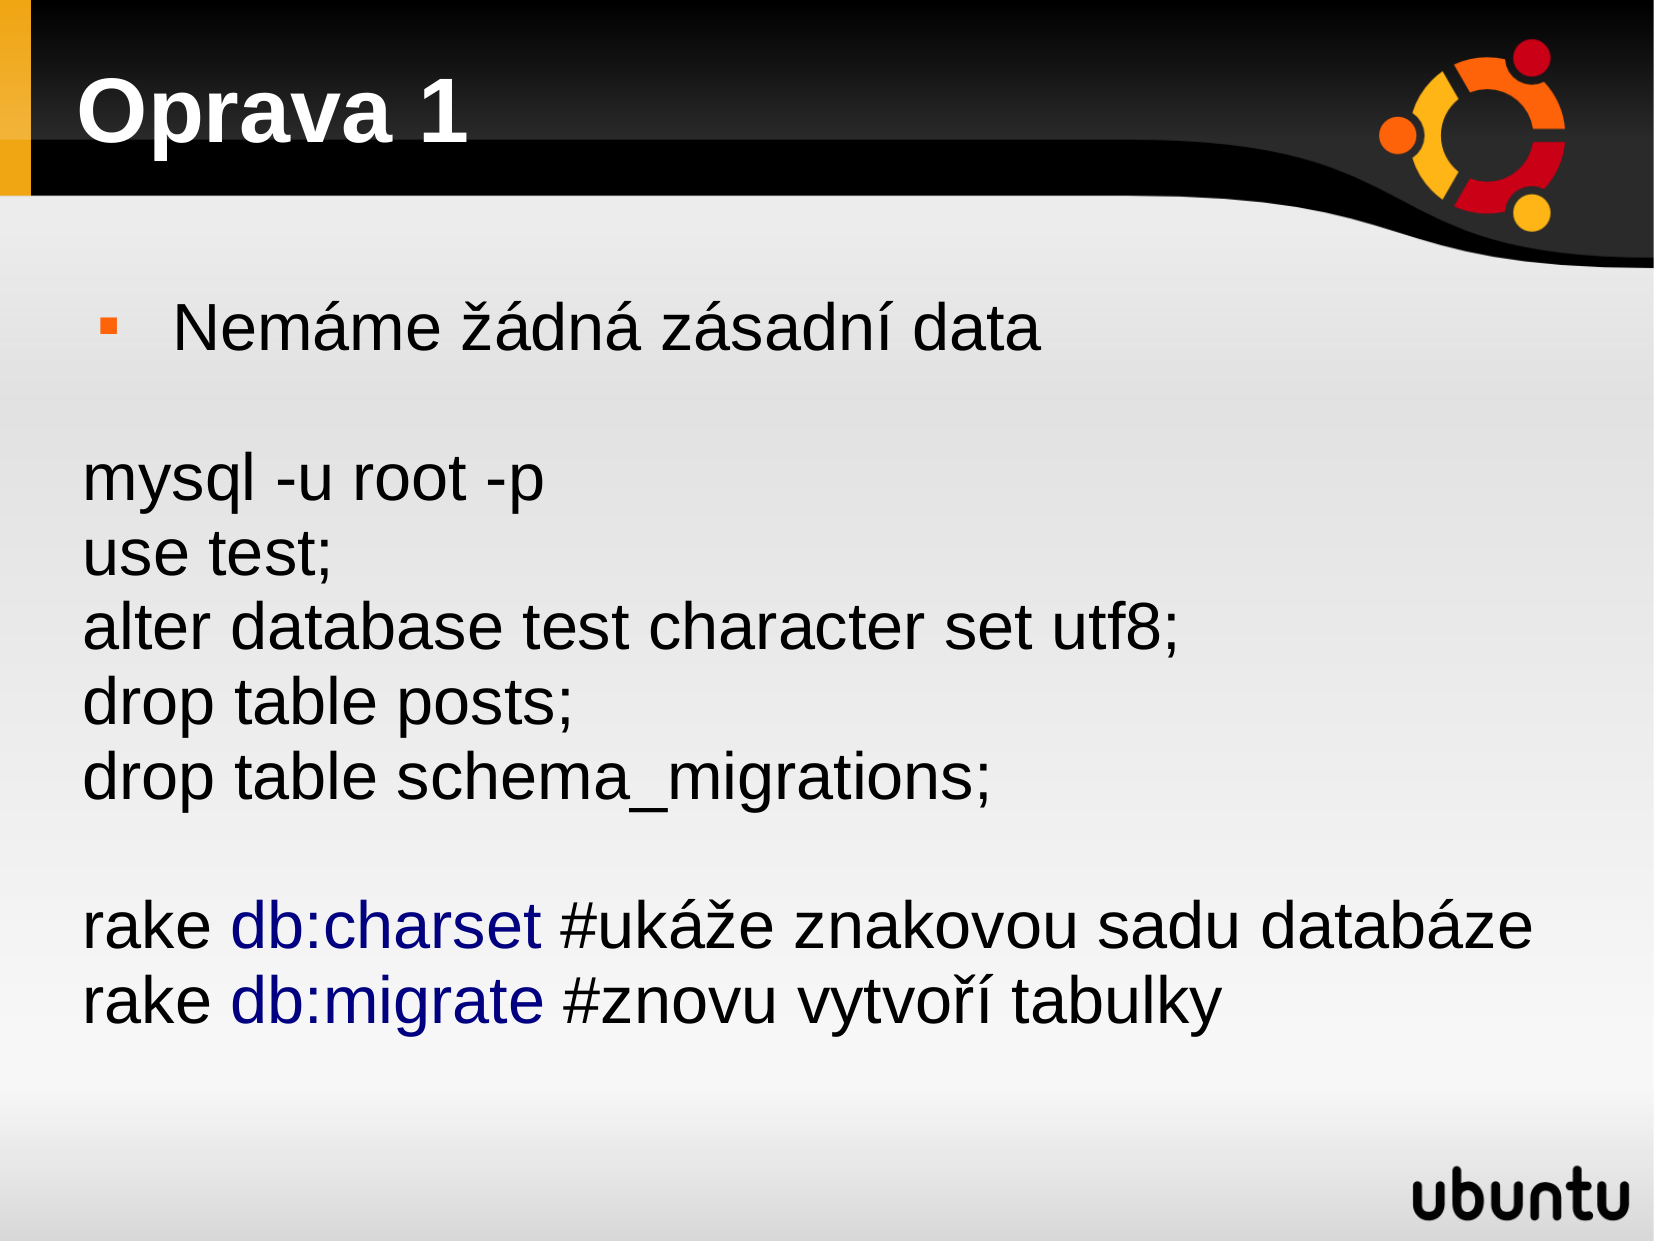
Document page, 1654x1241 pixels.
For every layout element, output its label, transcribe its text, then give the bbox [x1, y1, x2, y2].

list Nemáme žádná zásadní data mysql -u root -p use test; alter database test character set utf8; drop table posts; drop table schema_migrations; rake db:charset #ukáže znakovou sadu databáze rake db:migrate #znovu vytvoří tabulky [82, 290, 1571, 1113]
picture [0, 0, 1654, 1241]
title Oprava 1 [76, 14, 1565, 207]
